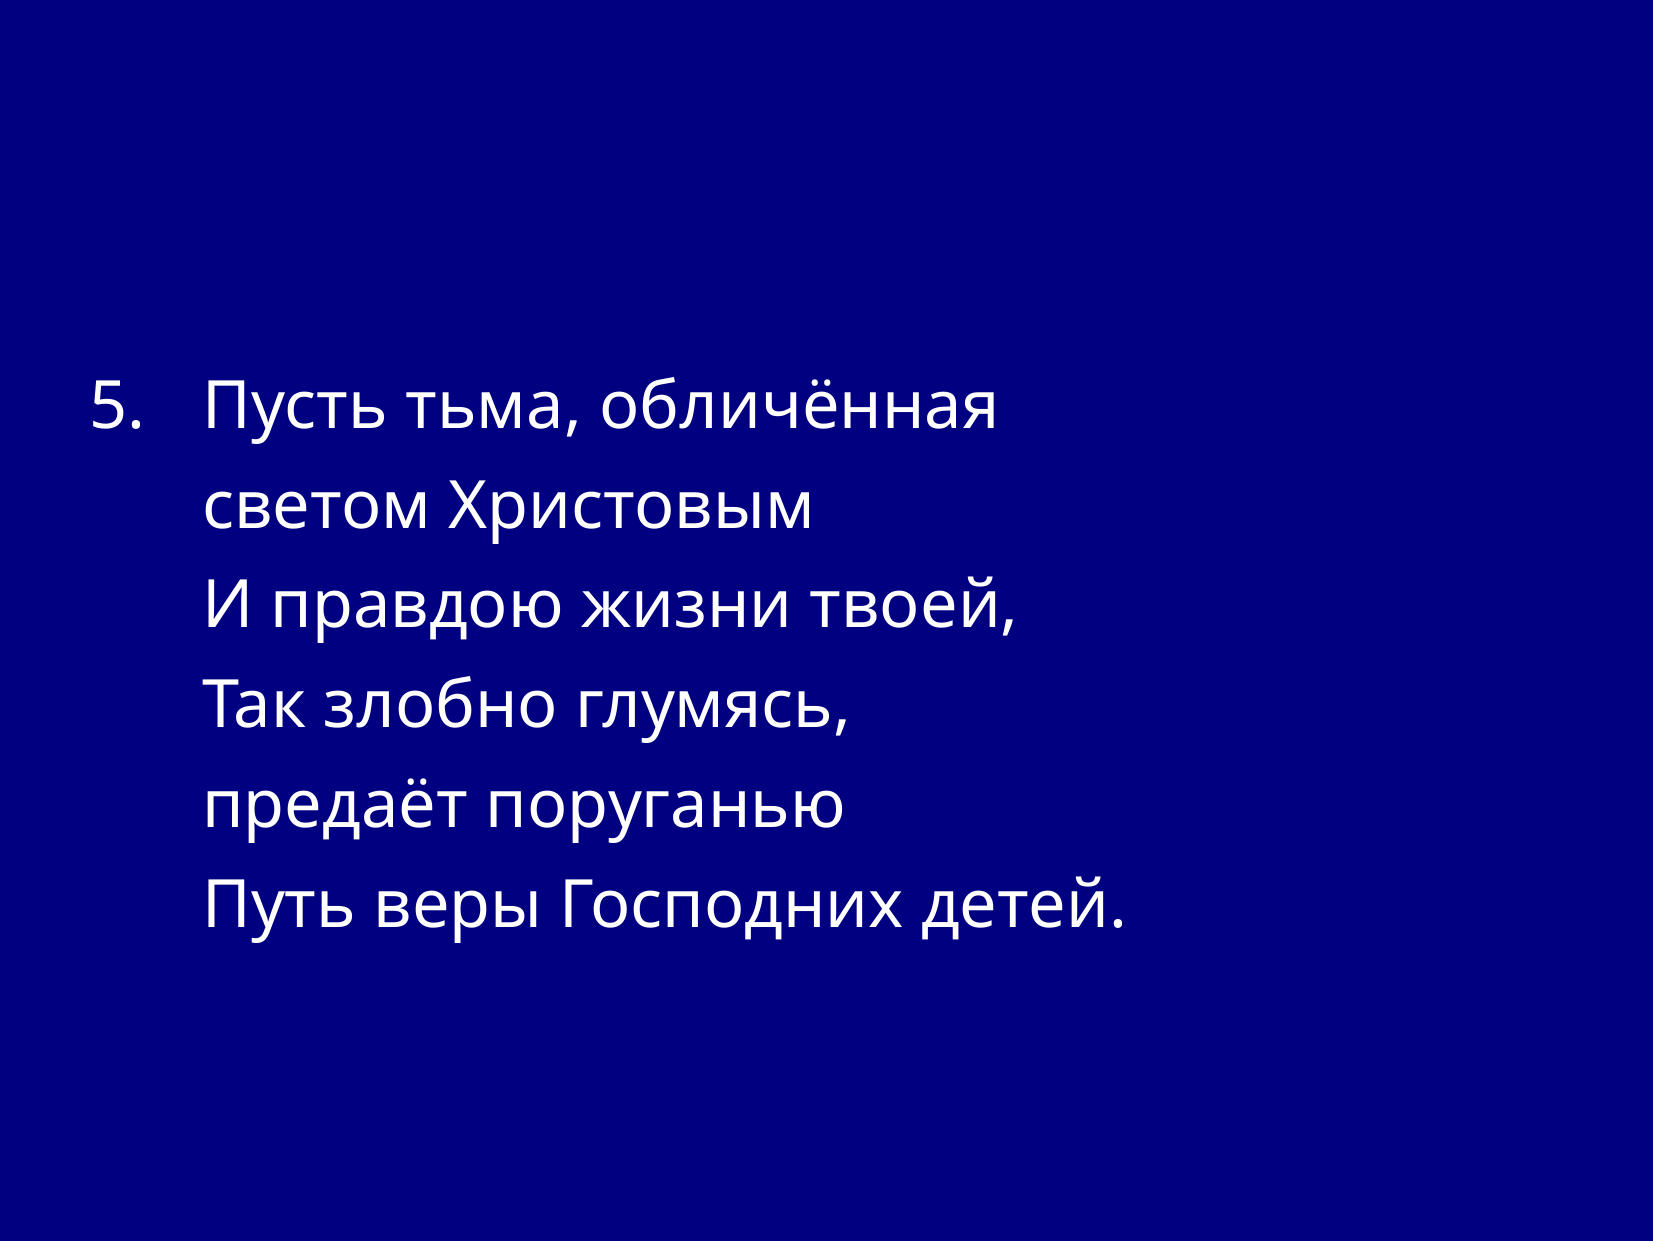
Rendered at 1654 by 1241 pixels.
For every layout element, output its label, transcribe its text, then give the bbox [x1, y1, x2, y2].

text_box 5. Пусть тьма, обличённая светом Христовым И правдою жизни твоей, Так злобно глумясь, предаёт поруганью Путь веры Господних детей. [75, 150, 1576, 1163]
